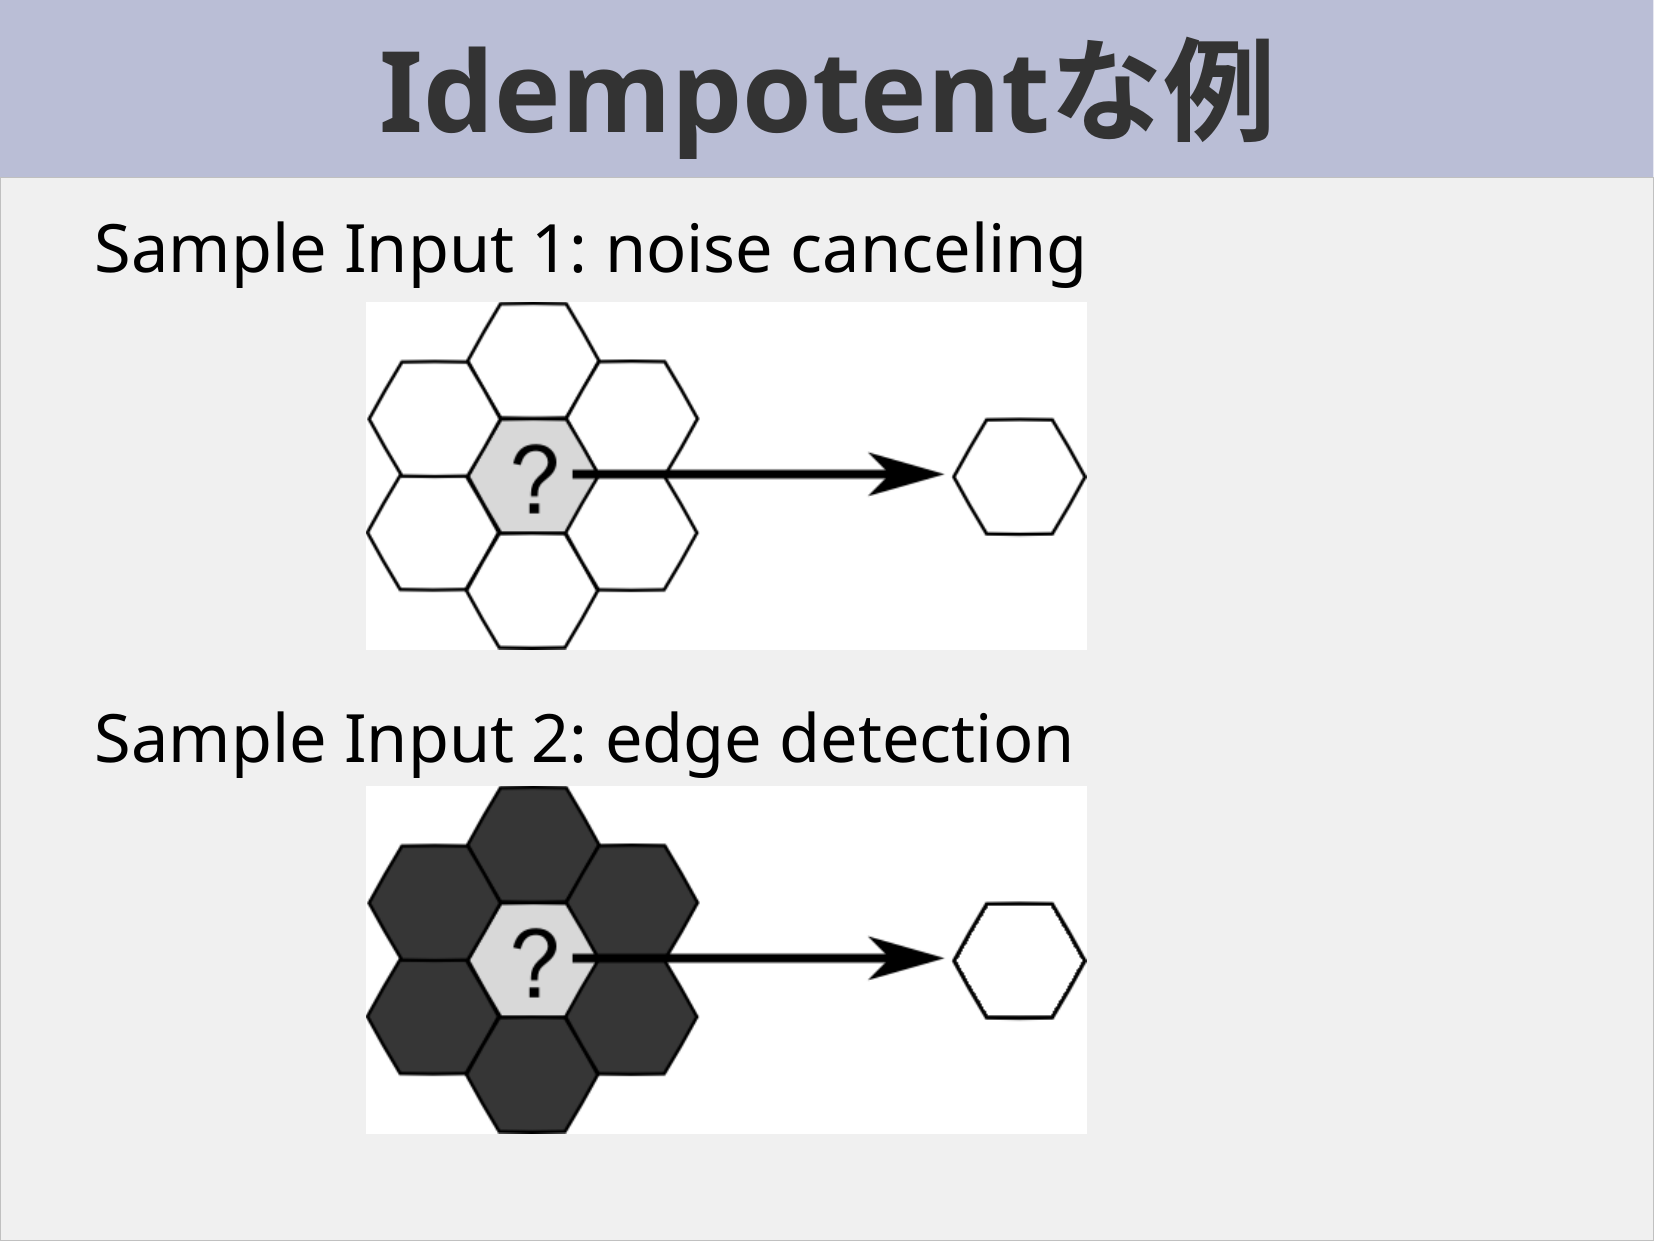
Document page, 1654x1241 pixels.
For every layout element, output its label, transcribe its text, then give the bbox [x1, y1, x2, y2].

title Idempotentな例 [121, 20, 1534, 148]
list Sample Input 2: edge detection [82, 679, 1583, 774]
picture [366, 302, 1087, 650]
list Sample Input 1: noise canceling [82, 188, 1583, 284]
picture [366, 786, 1087, 1134]
